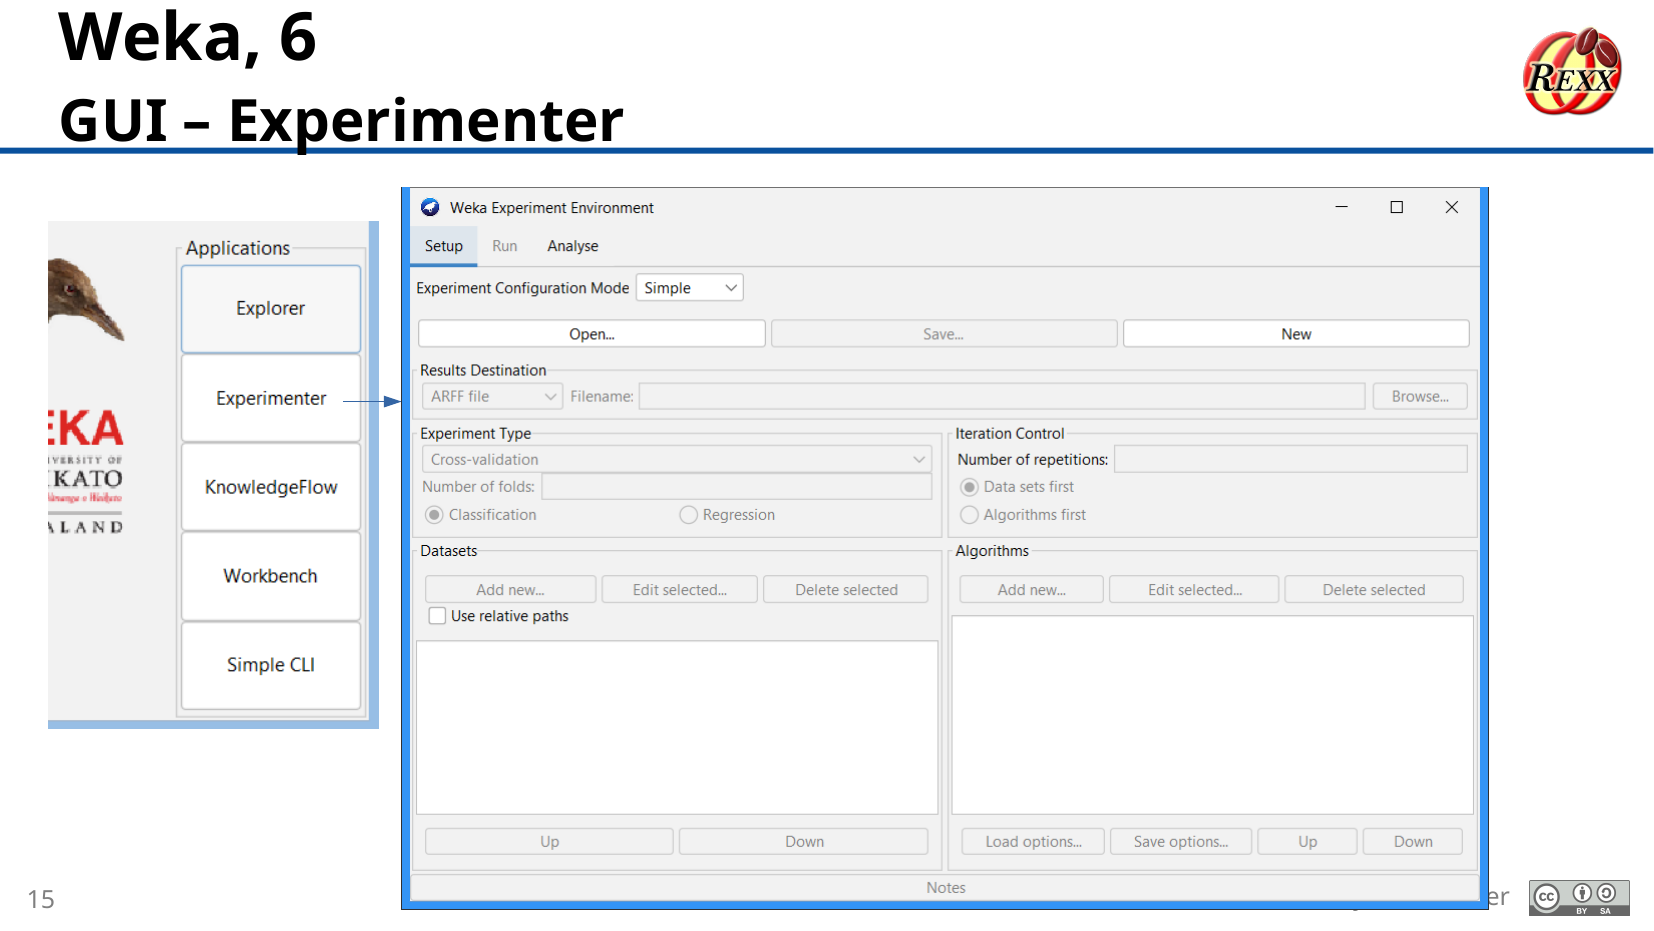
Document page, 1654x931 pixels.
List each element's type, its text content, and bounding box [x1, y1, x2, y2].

picture [401, 187, 1489, 910]
picture [48, 221, 379, 729]
title Weka, 6 GUI – Experimenter [0, 0, 1654, 156]
